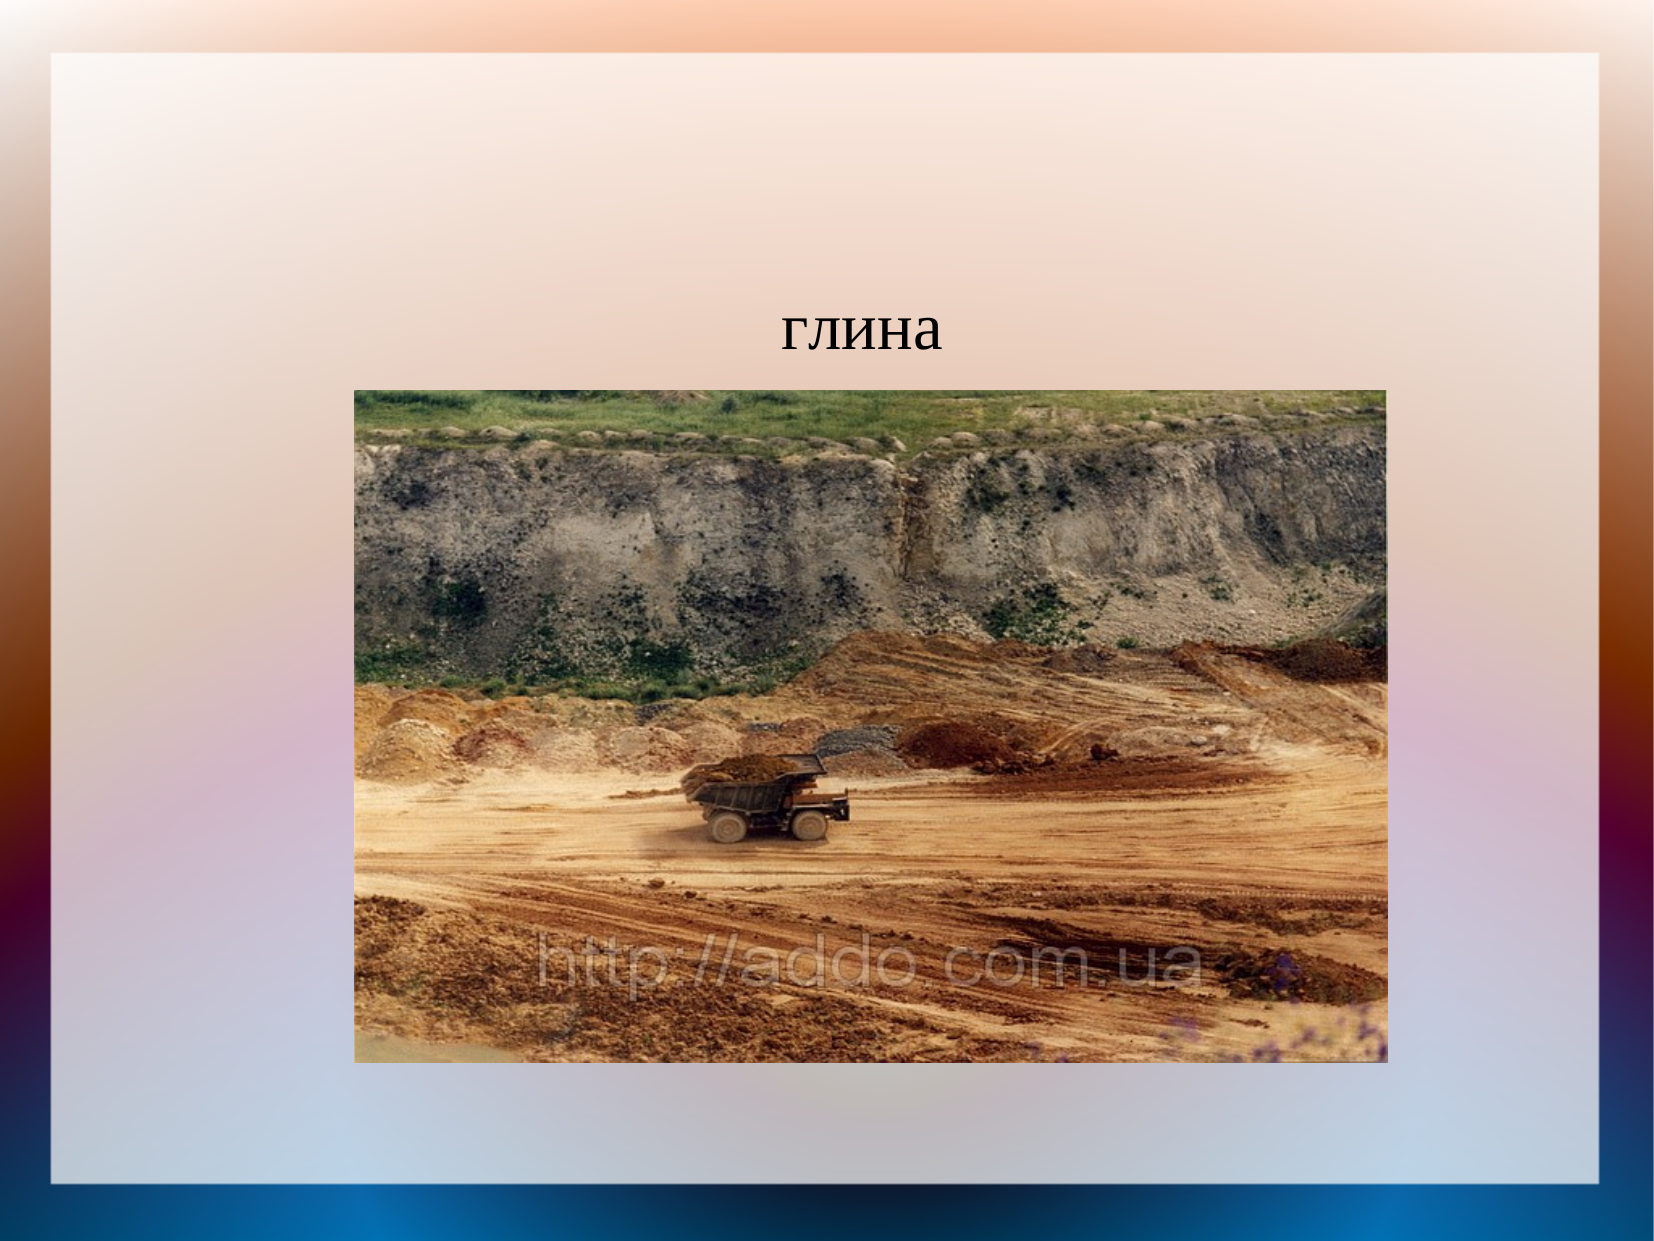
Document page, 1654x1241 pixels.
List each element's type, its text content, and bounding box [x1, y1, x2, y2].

list глина [82, 290, 1571, 1109]
picture [0, 0, 1654, 1241]
